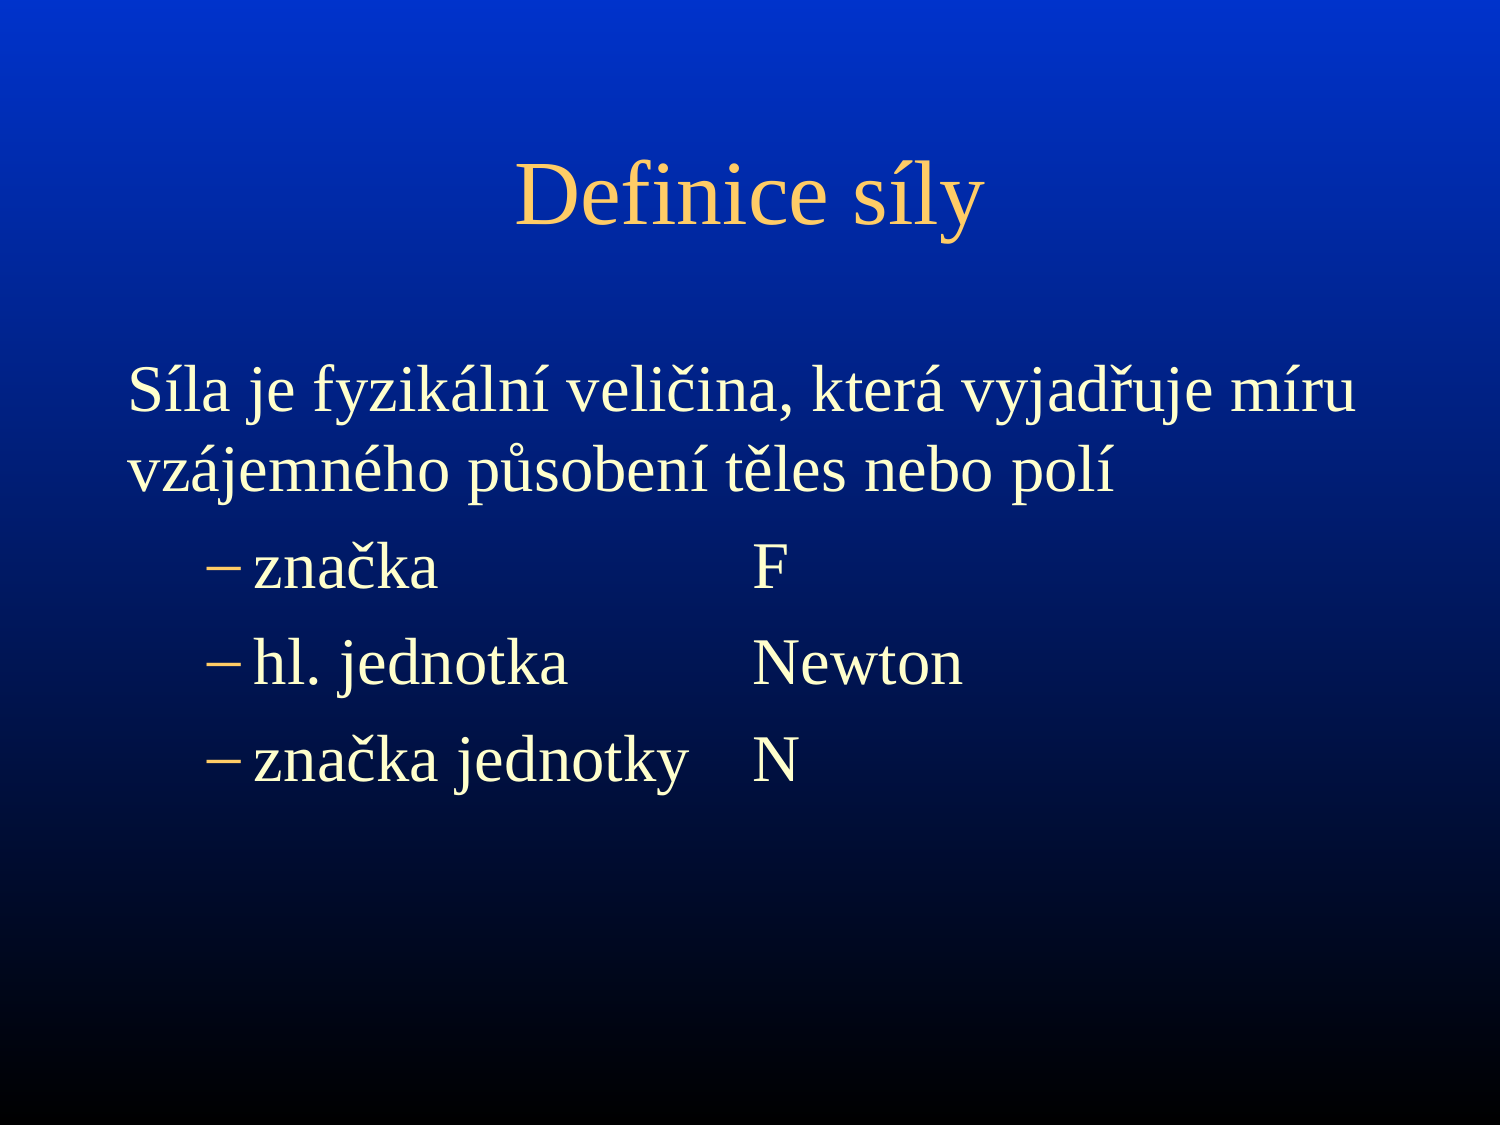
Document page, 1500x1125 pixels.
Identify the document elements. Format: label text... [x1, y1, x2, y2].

list Síla je fyzikální veličina, která vyjadřuje míru vzájemného působení těles nebo polí značka F hl. jednotka Newton značka jednotky N [112, 337, 1388, 1013]
title Definice síly [112, 37, 1388, 250]
